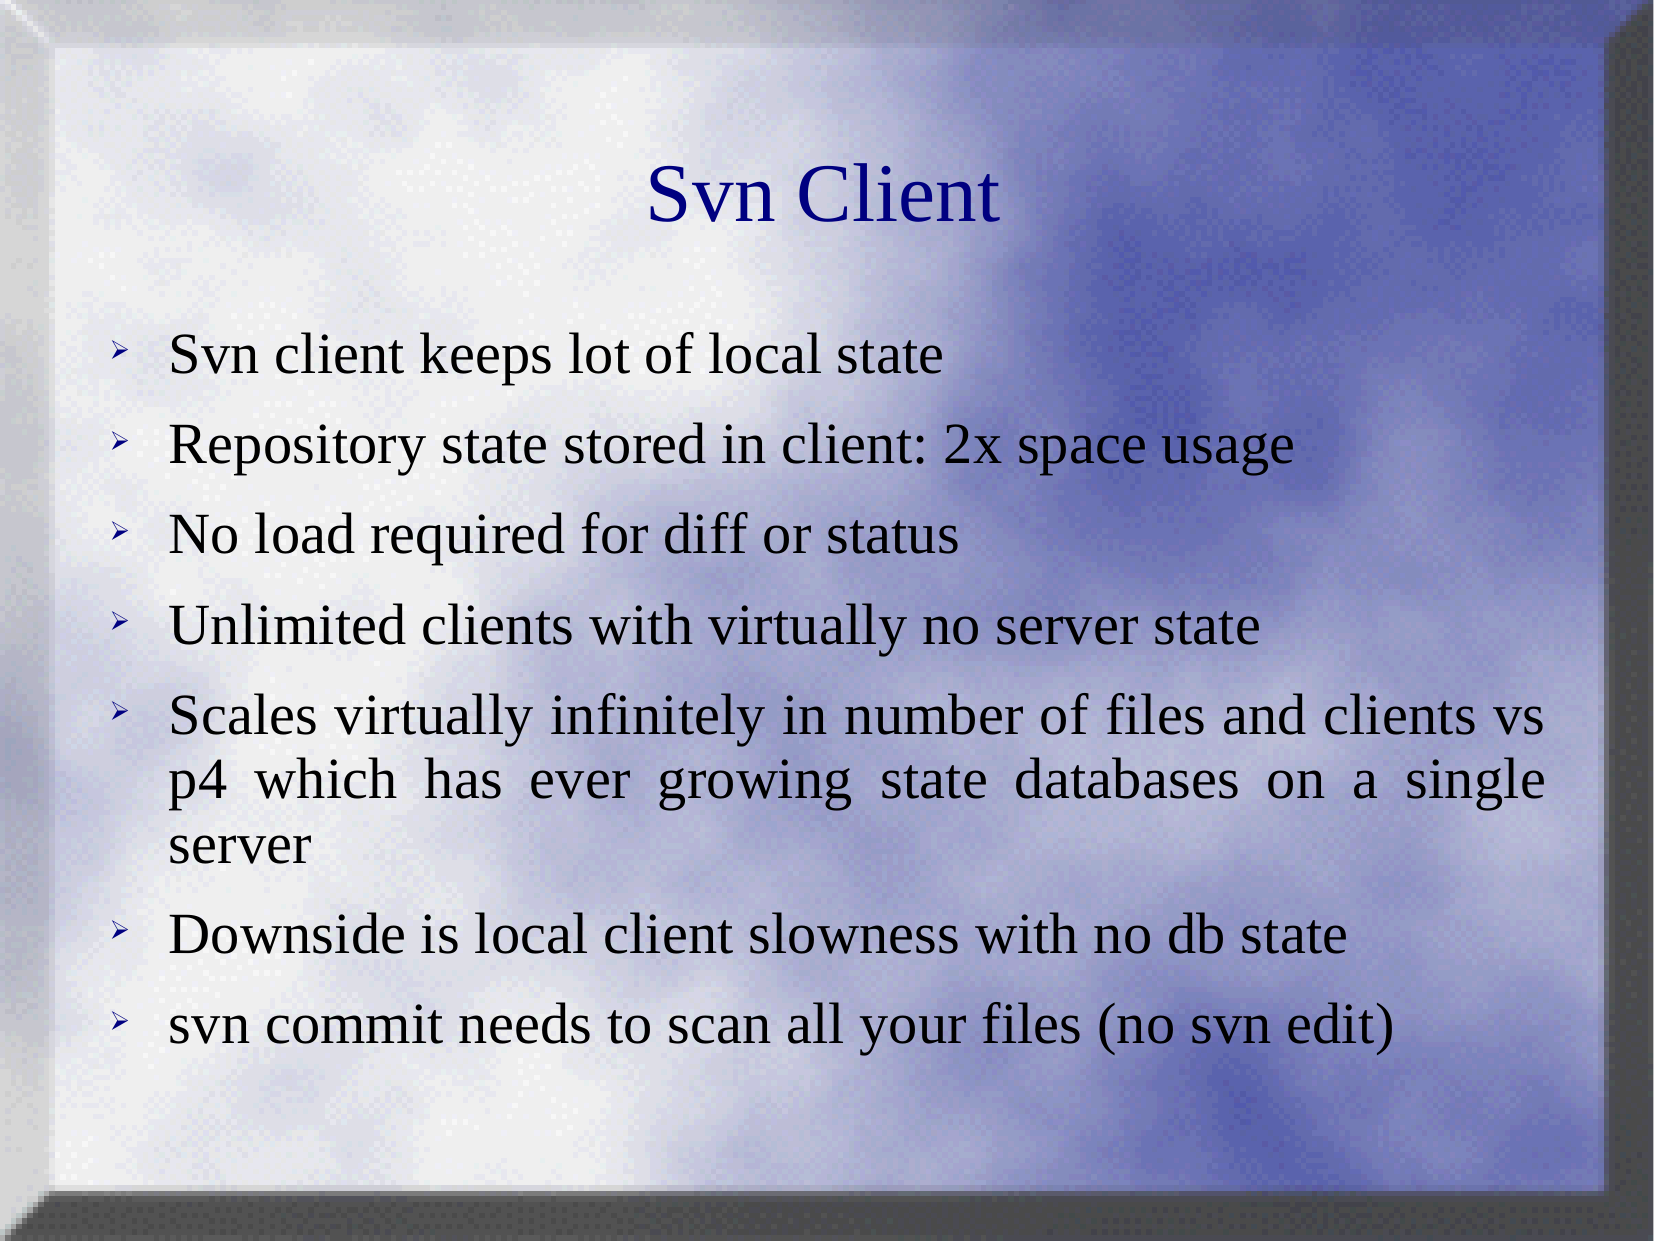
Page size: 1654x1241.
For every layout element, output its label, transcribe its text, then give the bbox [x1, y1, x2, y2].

title Svn Client [203, 140, 1443, 247]
list Svn client keeps lot of local state Repository state stored in client: 2x space usage No load required for diff or status Unlimited clients with virtually no server state Scales virtually infinitely in number of files and clients vs p4 which has ever growing state databases on a single server Downside is local client slowness with no db state svn commit needs to scan all your files (no svn edit) [109, 321, 1549, 1057]
picture [0, 0, 1654, 1241]
